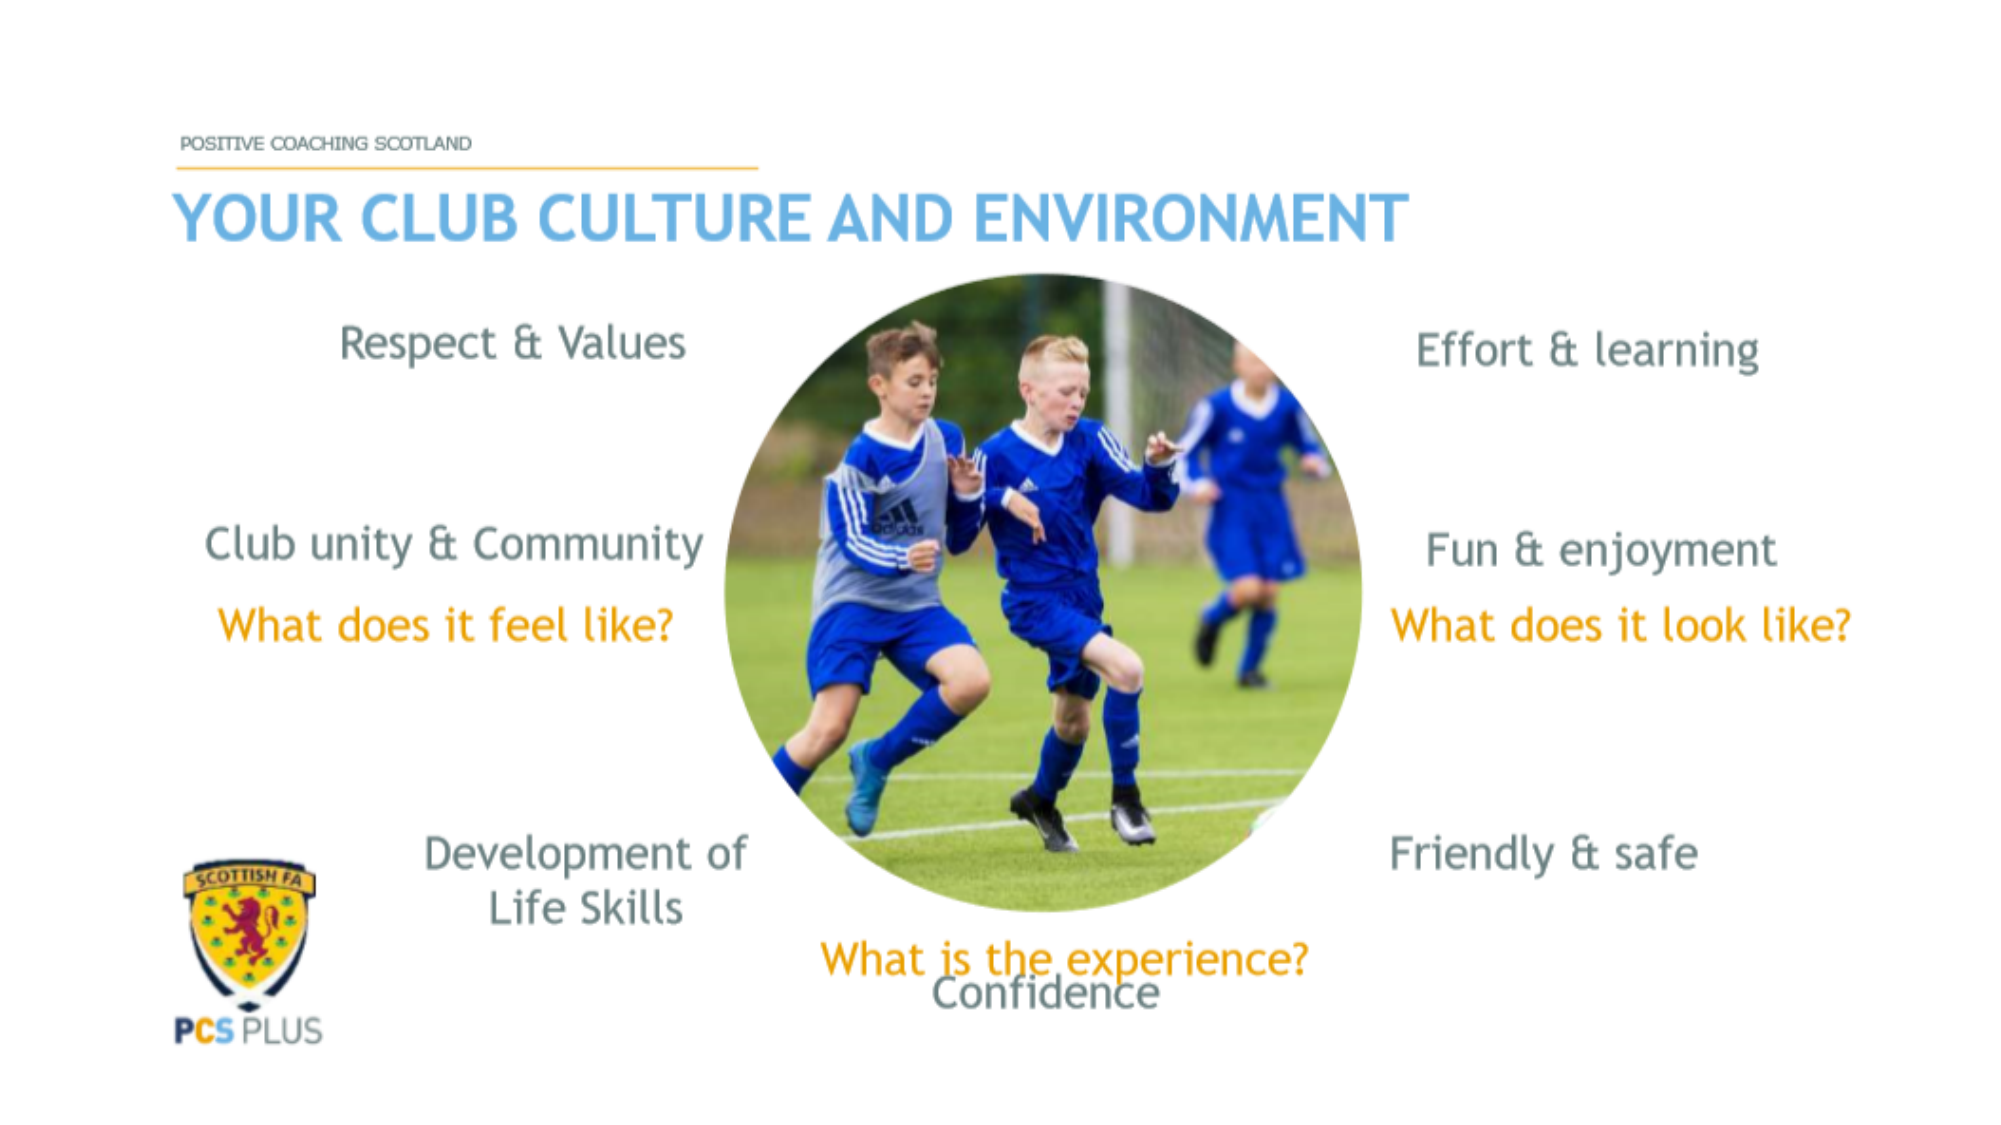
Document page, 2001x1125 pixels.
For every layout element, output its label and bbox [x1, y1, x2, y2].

picture [133, 83, 1867, 1084]
